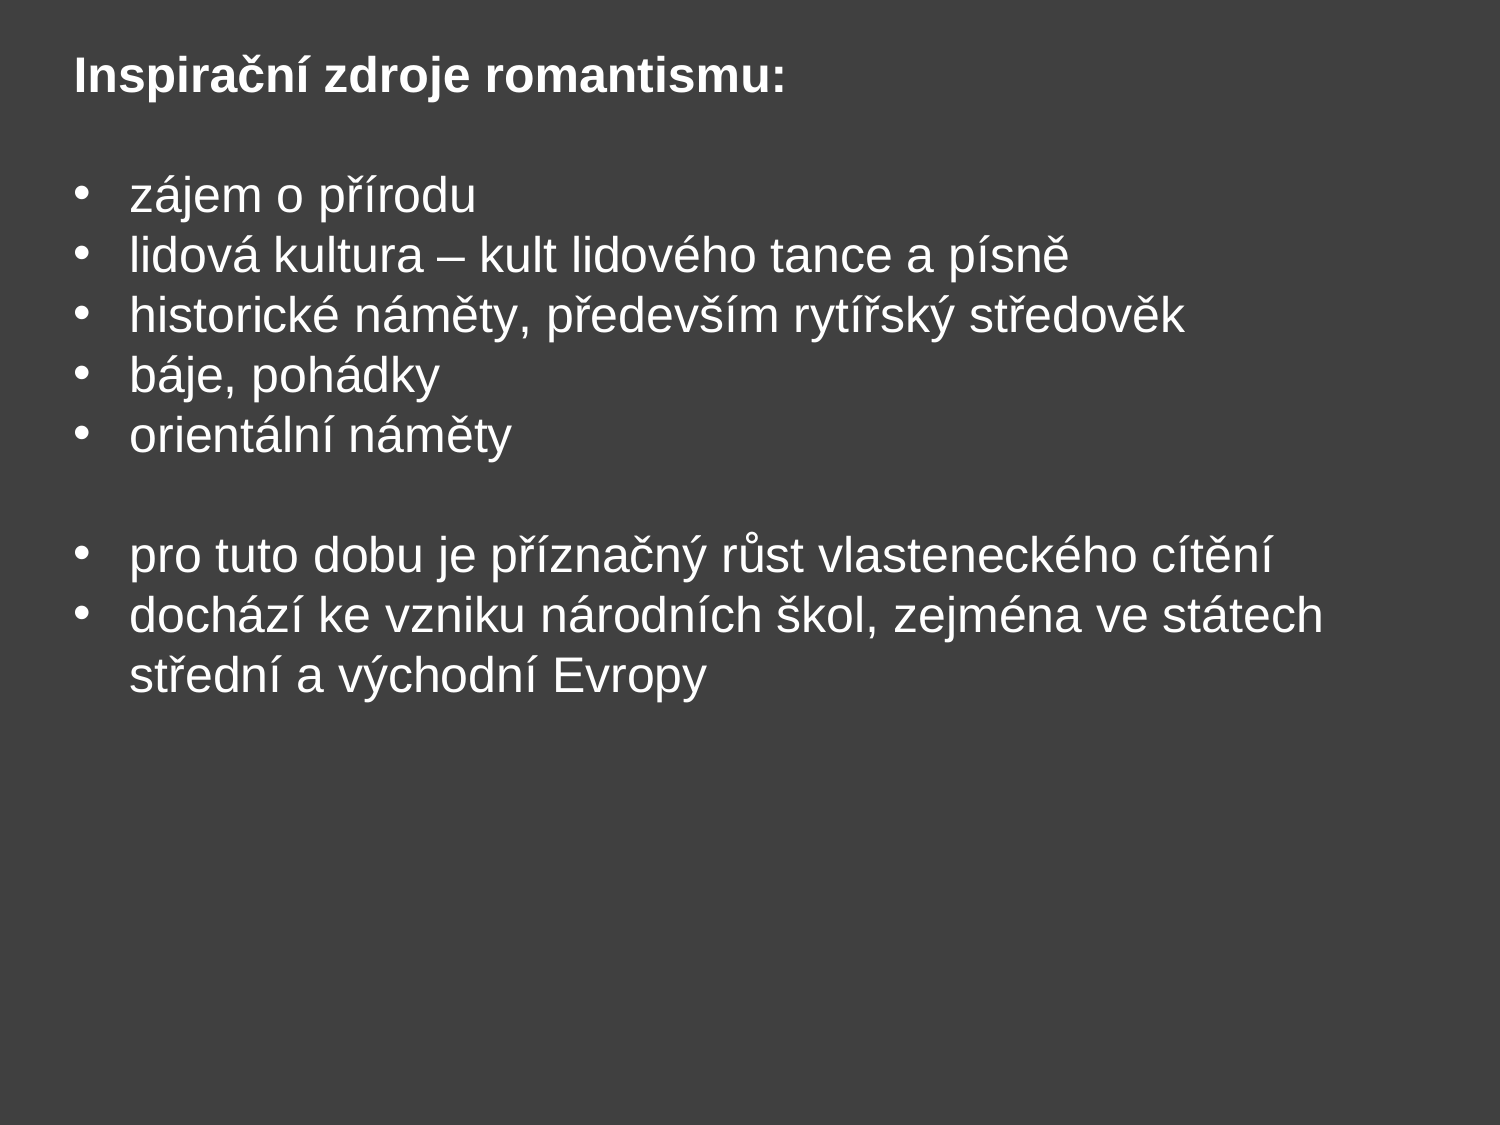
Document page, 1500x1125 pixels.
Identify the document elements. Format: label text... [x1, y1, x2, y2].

list Inspirační zdroje romantismu: zájem o přírodu lidová kultura – kult lidového tance a písně historické náměty, především rytířský středověk báje, pohádky orientální náměty pro tuto dobu je příznačný růst vlasteneckého cítění dochází ke vzniku národních škol, zejména ve státech střední a východní Evropy [58, 35, 1471, 1125]
